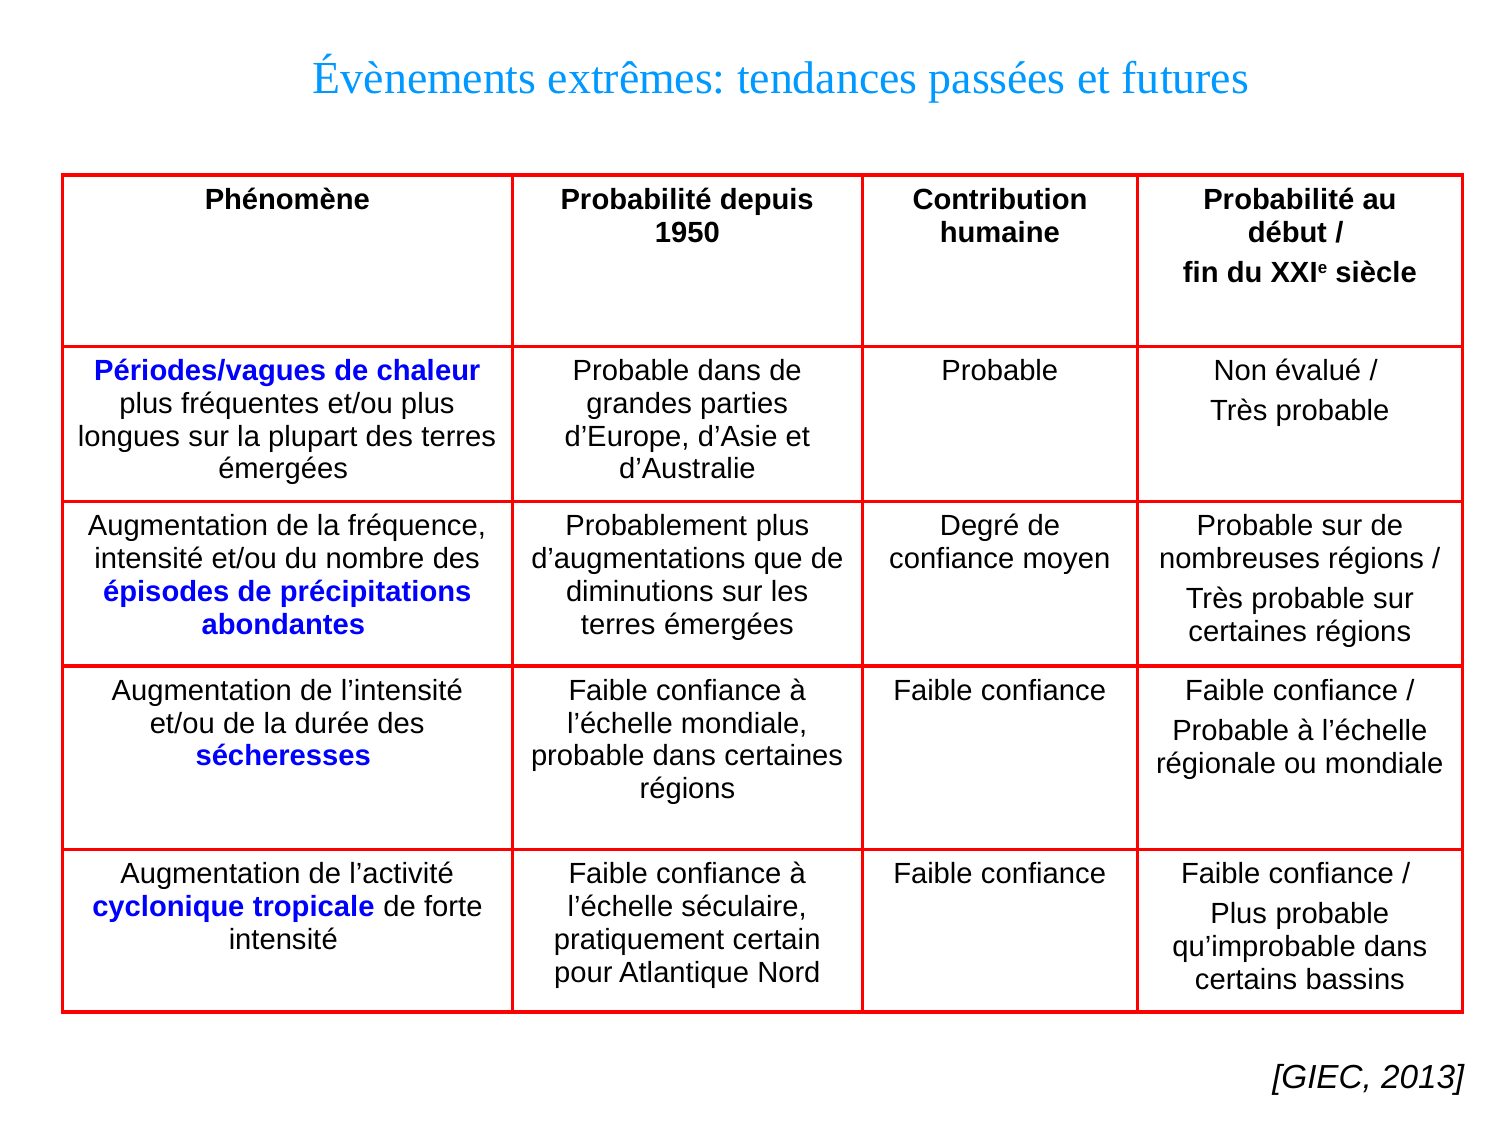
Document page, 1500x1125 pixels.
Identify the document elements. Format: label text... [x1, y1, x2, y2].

table_cell Augmentation de la fréquence, intensité et/ou du nombre des épisodes de précipitations abondantes [64, 503, 511, 664]
table_header Phénomène [64, 177, 511, 345]
table_cell Probablement plus d’augmentations que de diminutions sur les terres émergées [514, 503, 861, 664]
table_cell Probable dans de grandes parties d’Europe, d’Asie et d’Australie [514, 348, 861, 500]
table_cell Probable [864, 348, 1136, 500]
table_cell Faible confiance à l’échelle séculaire, pratiquement certain pour Atlantique Nord [514, 851, 861, 1010]
table_cell Faible confiance [864, 851, 1136, 1010]
table_cell Faible confiance à l’échelle mondiale, probable dans certaines régions [514, 668, 861, 848]
table_cell Périodes/vagues de chaleur plus fréquentes et/ou plus longues sur la plupart des terres émergées [64, 348, 511, 500]
table_cell Faible confiance / Plus probable qu’improbable dans certains bassins [1139, 851, 1461, 1010]
table_header Probabilité depuis 1950 [514, 177, 861, 345]
table_cell Degré de confiance moyen [864, 503, 1136, 664]
table_header Contribution humaine [864, 177, 1136, 345]
text_box [GIEC, 2013] [1257, 1047, 1489, 1103]
table_cell Augmentation de l’intensité et/ou de la durée des sécheresses [64, 668, 511, 848]
table_header Probabilité au début / fin du XXIe siècle [1139, 177, 1461, 345]
table_cell Augmentation de l’activité cyclonique tropicale de forte intensité [64, 851, 511, 1010]
table_cell Faible confiance / Probable à l’échelle régionale ou mondiale [1139, 668, 1461, 848]
table_cell Faible confiance [864, 668, 1136, 848]
table_cell Probable sur de nombreuses régions / Très probable sur certaines régions [1139, 503, 1461, 664]
table_cell Non évalué / Très probable [1139, 348, 1461, 500]
title Évènements extrêmes: tendances passées et futures [174, 3, 1388, 92]
